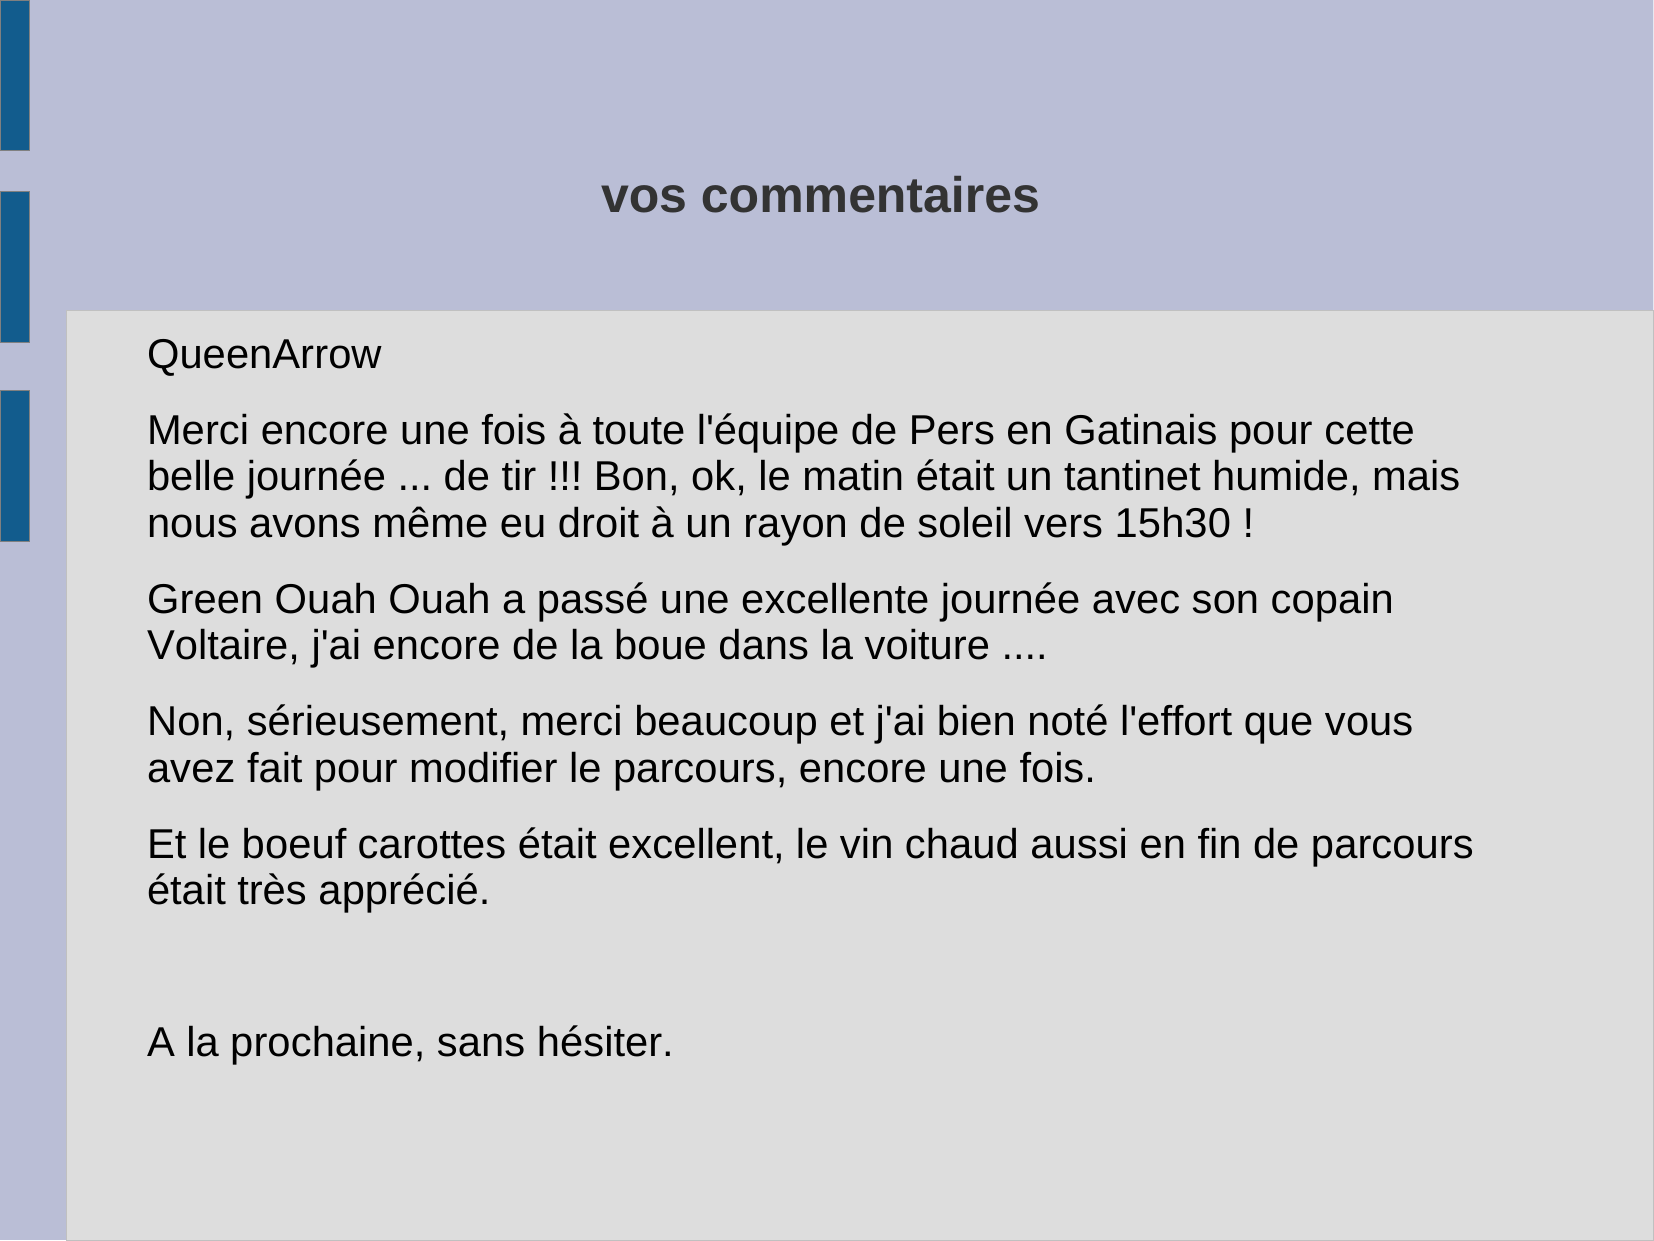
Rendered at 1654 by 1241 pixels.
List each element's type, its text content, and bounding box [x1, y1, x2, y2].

list QueenArrow Merci encore une fois à toute l'équipe de Pers en Gatinais pour cette belle journée ... de tir !!! Bon, ok, le matin était un tantinet humide, mais nous avons même eu droit à un rayon de soleil vers 15h30 ! Green Ouah Ouah a passé une excellente journée avec son copain Voltaire, j'ai encore de la boue dans la voiture .... Non, sérieusement, merci beaucoup et j'ai bien noté l'effort que vous avez fait pour modifier le parcours, encore une fois. Et le boeuf carottes était excellent, le vin chaud aussi en fin de parcours était très apprécié. A la prochaine, sans hésiter. [146, 330, 1489, 1099]
title vos commentaires [121, 91, 1534, 299]
